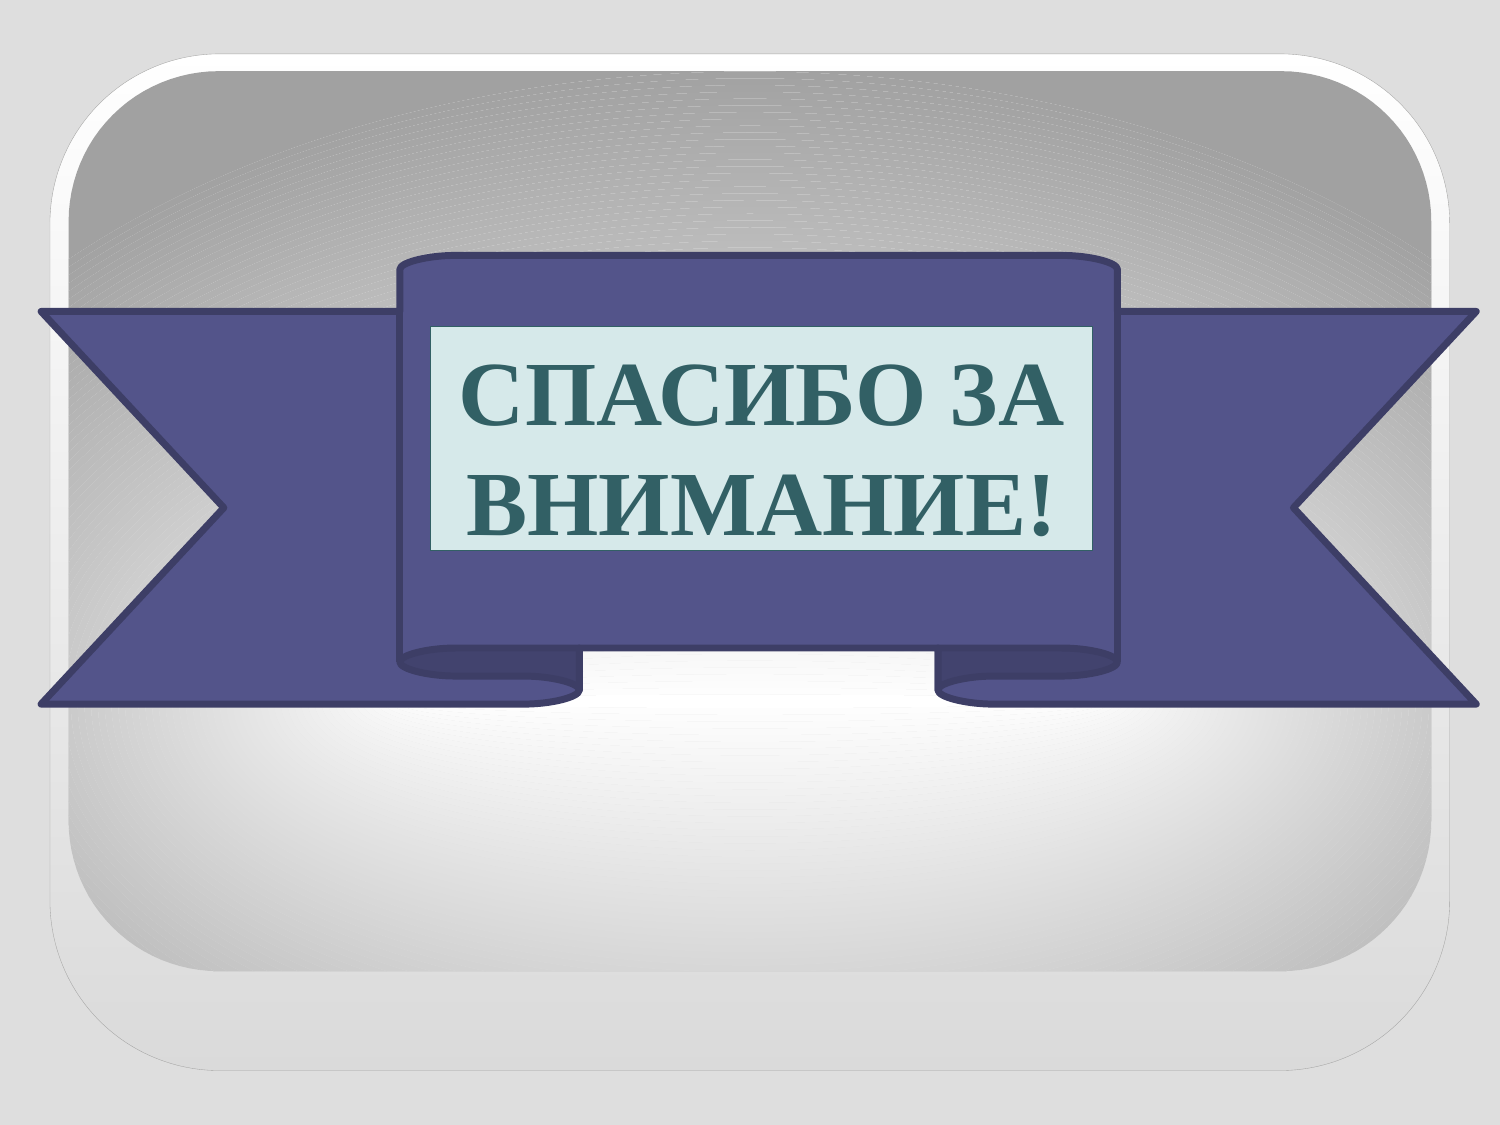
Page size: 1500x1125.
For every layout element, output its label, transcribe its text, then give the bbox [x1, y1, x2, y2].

title СПАСИБО ЗА ВНИМАНИЕ! [430, 326, 1093, 551]
text_box [41, 255, 1477, 705]
